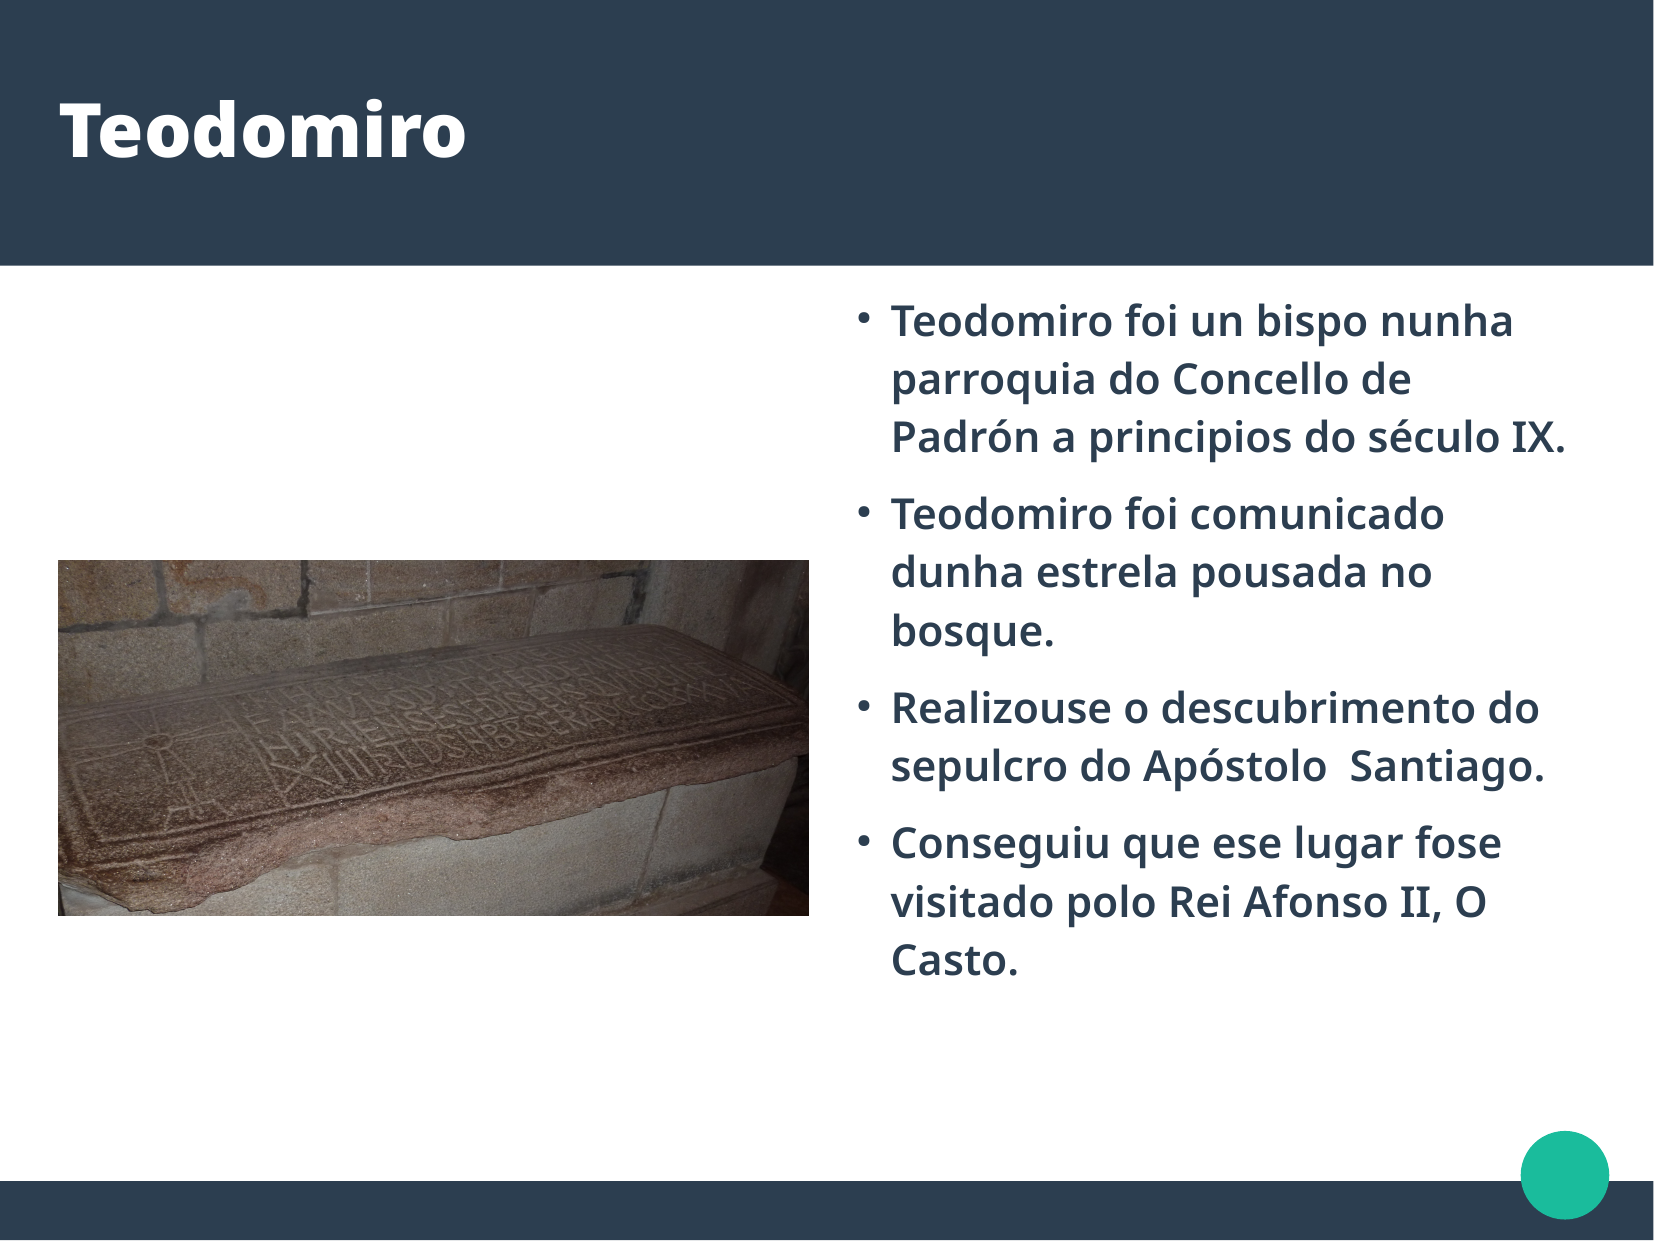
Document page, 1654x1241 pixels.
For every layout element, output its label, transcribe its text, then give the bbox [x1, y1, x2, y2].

list Teodomiro foi un bispo nunha parroquia do Concello de Padrón a principios do século IX. Teodomiro foi comunicado dunha estrela pousada no bosque. Realizouse o descubrimento do sepulcro do Apóstolo Santiago. Conseguiu que ese lugar fose visitado polo Rei Afonso II, O Casto. [845, 290, 1572, 1010]
picture [58, 560, 809, 916]
title Teodomiro [59, 49, 1595, 207]
